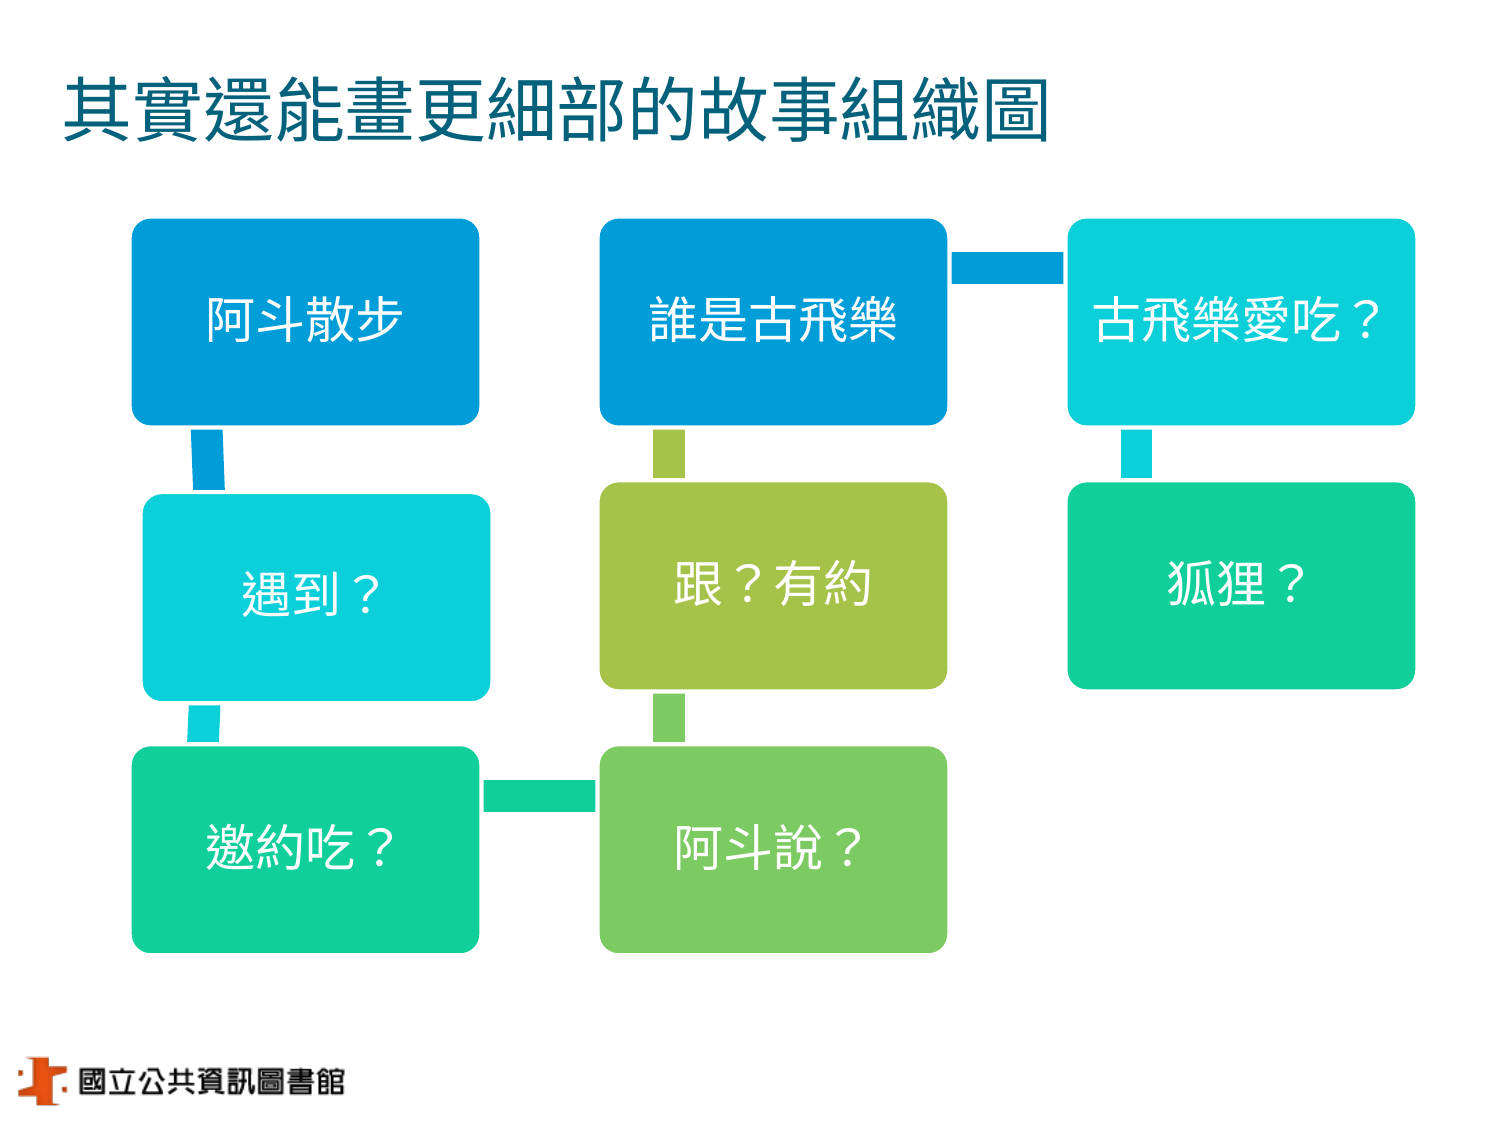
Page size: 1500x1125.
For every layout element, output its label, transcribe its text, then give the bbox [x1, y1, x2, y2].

text_box 狐狸？ [1065, 480, 1418, 692]
text_box 阿斗散步 [129, 216, 482, 428]
text_box [187, 704, 221, 744]
text_box 跟？有約 [597, 480, 950, 692]
text_box [653, 692, 685, 744]
text_box [653, 428, 685, 480]
text_box 阿斗說？ [597, 744, 950, 956]
text_box 古飛樂愛吃？ [1065, 216, 1418, 428]
text_box 邀約吃？ [129, 744, 482, 956]
text_box 誰是古飛樂 [597, 216, 950, 428]
text_box [190, 428, 225, 492]
text_box [1121, 428, 1152, 480]
text_box [950, 252, 1065, 284]
text_box 其實還能畫更細部的故事組織圖 [46, 35, 1385, 198]
text_box 遇到？ [140, 492, 493, 704]
